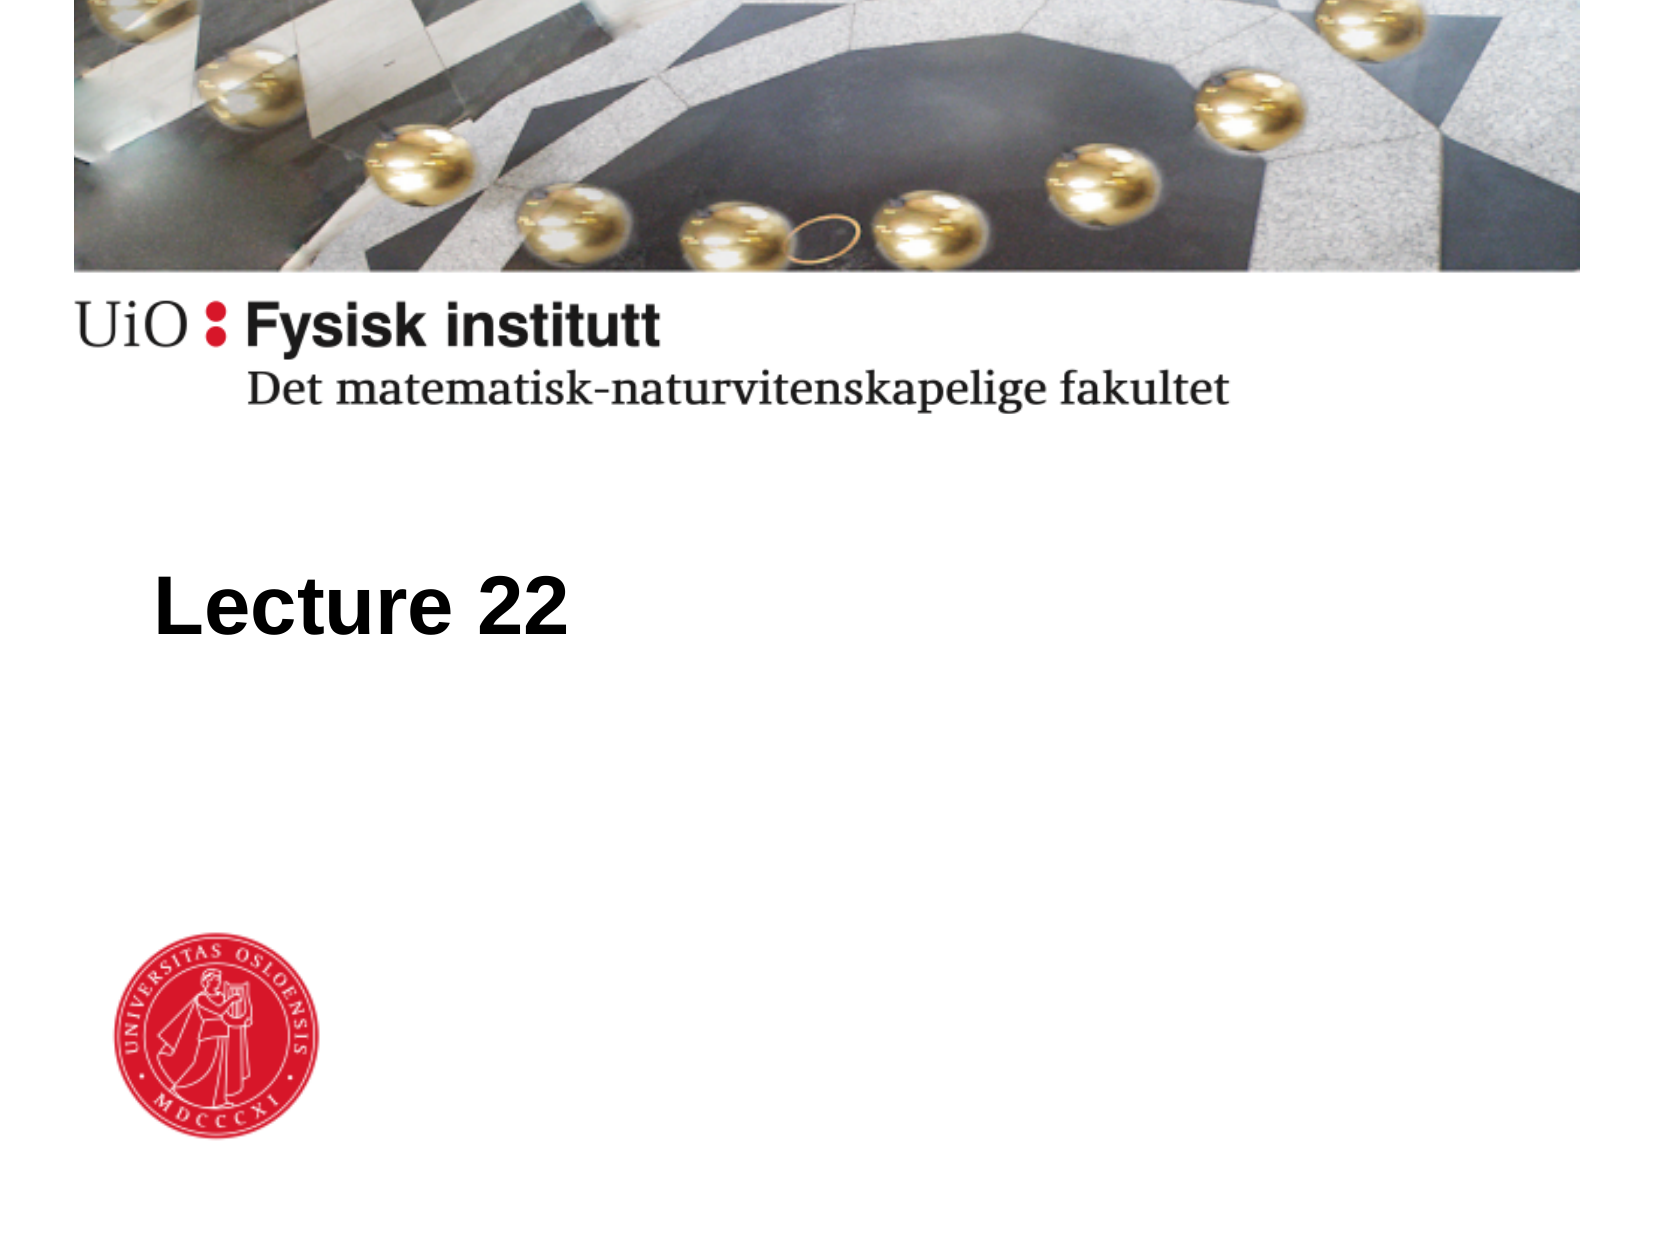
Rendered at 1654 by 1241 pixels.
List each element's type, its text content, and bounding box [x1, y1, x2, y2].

picture [72, 292, 1238, 420]
picture [74, 0, 1580, 280]
subtitle Lecture 22 [153, 512, 1418, 699]
picture [109, 927, 326, 1147]
